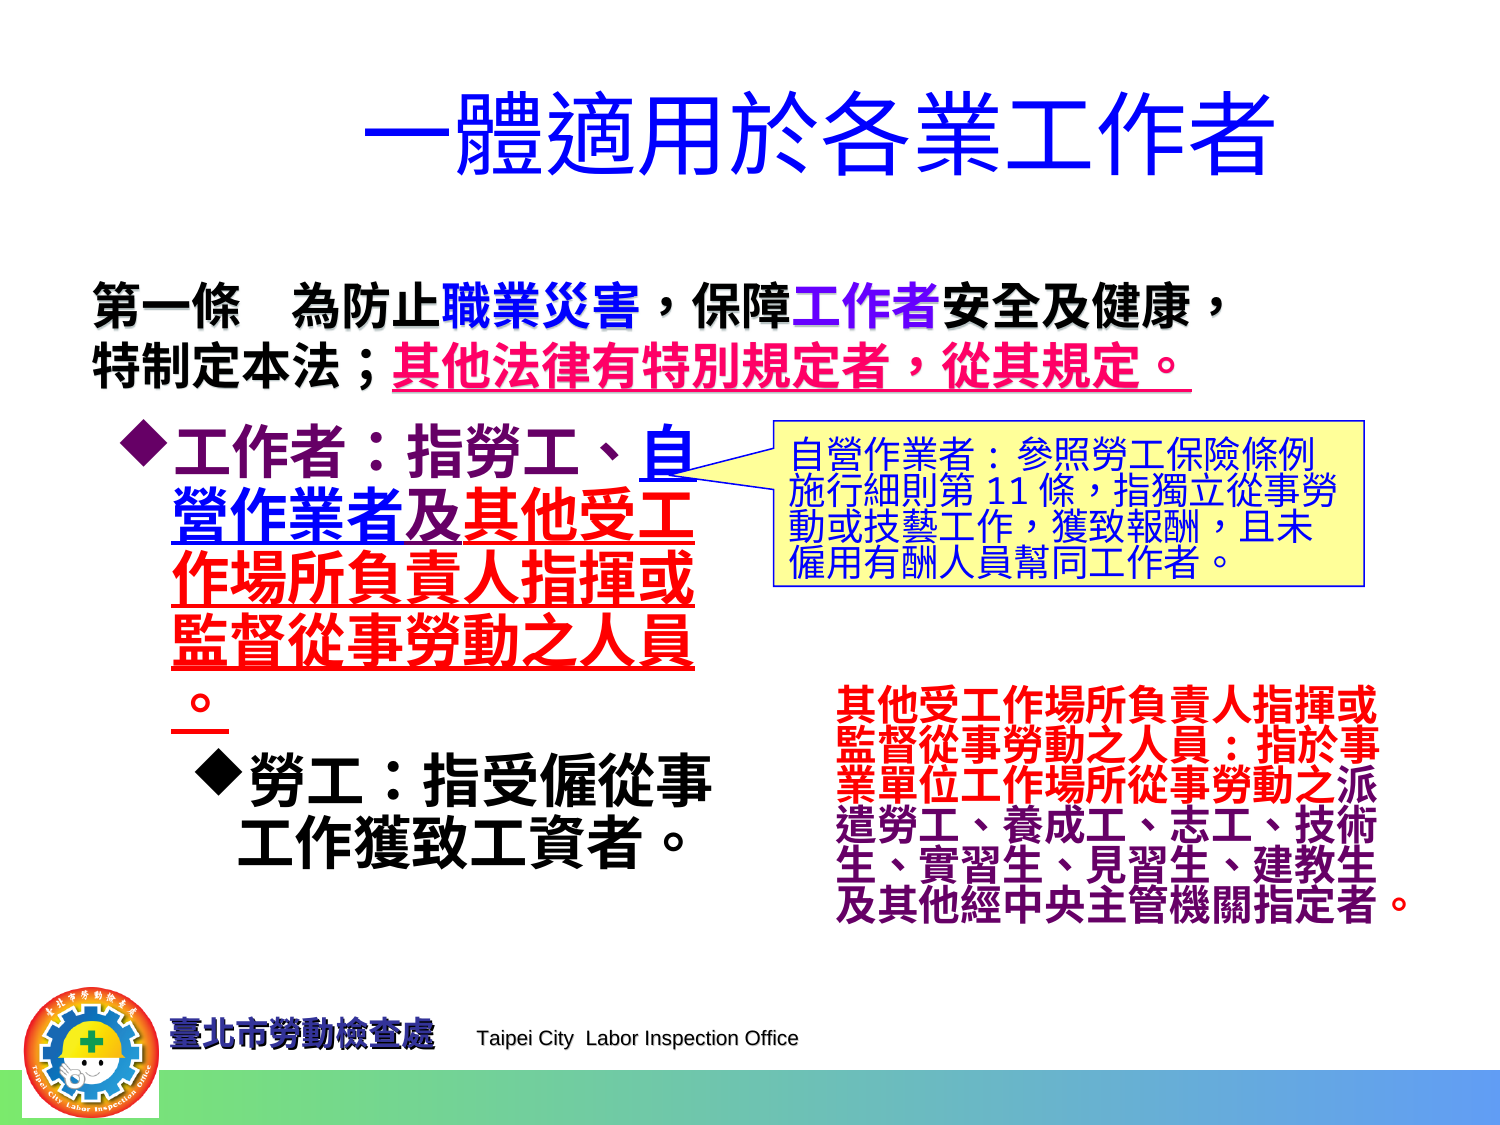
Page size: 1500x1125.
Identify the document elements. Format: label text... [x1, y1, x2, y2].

text_box 自營作業者:參照勞工保險條例施行細則第11條，指獨立從事勞動或技藝工作，獲致報酬，且未僱用有酬人員幫同工作者。 [773, 432, 1365, 592]
text_box 一體適用於各業工作者 [271, 69, 1371, 362]
text_box [668, 448, 773, 490]
text_box [773, 420, 1365, 432]
text_box 第一條 為防止職業災害，保障工作者安全及健康， 特制定本法；其他法律有特別規定者，從其規定。 [76, 267, 1257, 403]
list 工作者：指勞工、自營作業者及其他受工作場所負責人指揮或監督從事勞動之人員。 勞工：指受僱從事工作獲致工資者。 [100, 415, 739, 905]
text_box 其他受工作場所負責人指揮或監督從事勞動之人員:指於事業單位工作場所從事勞動之派遣勞工、養成工、志工、技術生、實習生、見習生、建教生及其他經中央主管機關指定者。 [820, 680, 1400, 1013]
picture [22, 987, 159, 1118]
